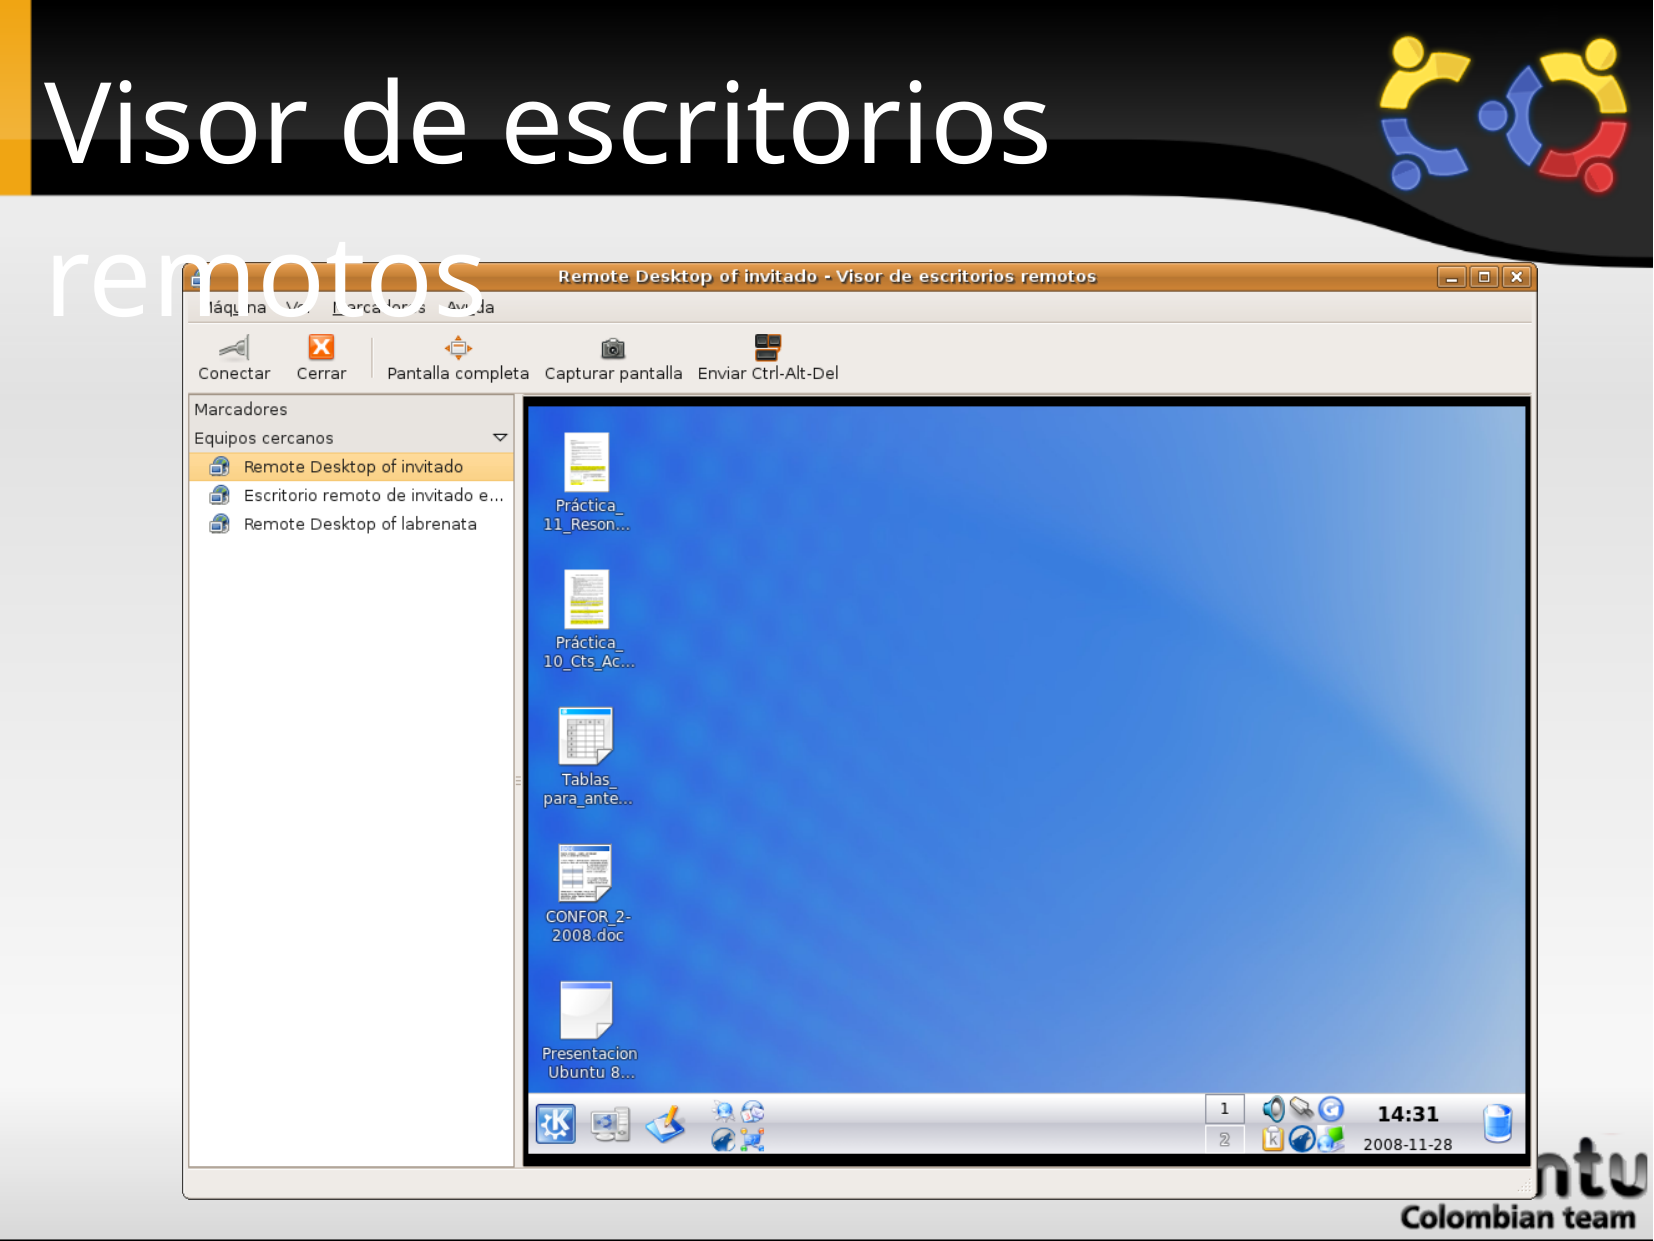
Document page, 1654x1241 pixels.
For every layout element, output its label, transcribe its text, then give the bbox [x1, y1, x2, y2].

picture [0, 0, 1653, 1241]
text_box Visor de escritorios remotos [29, 35, 1418, 184]
